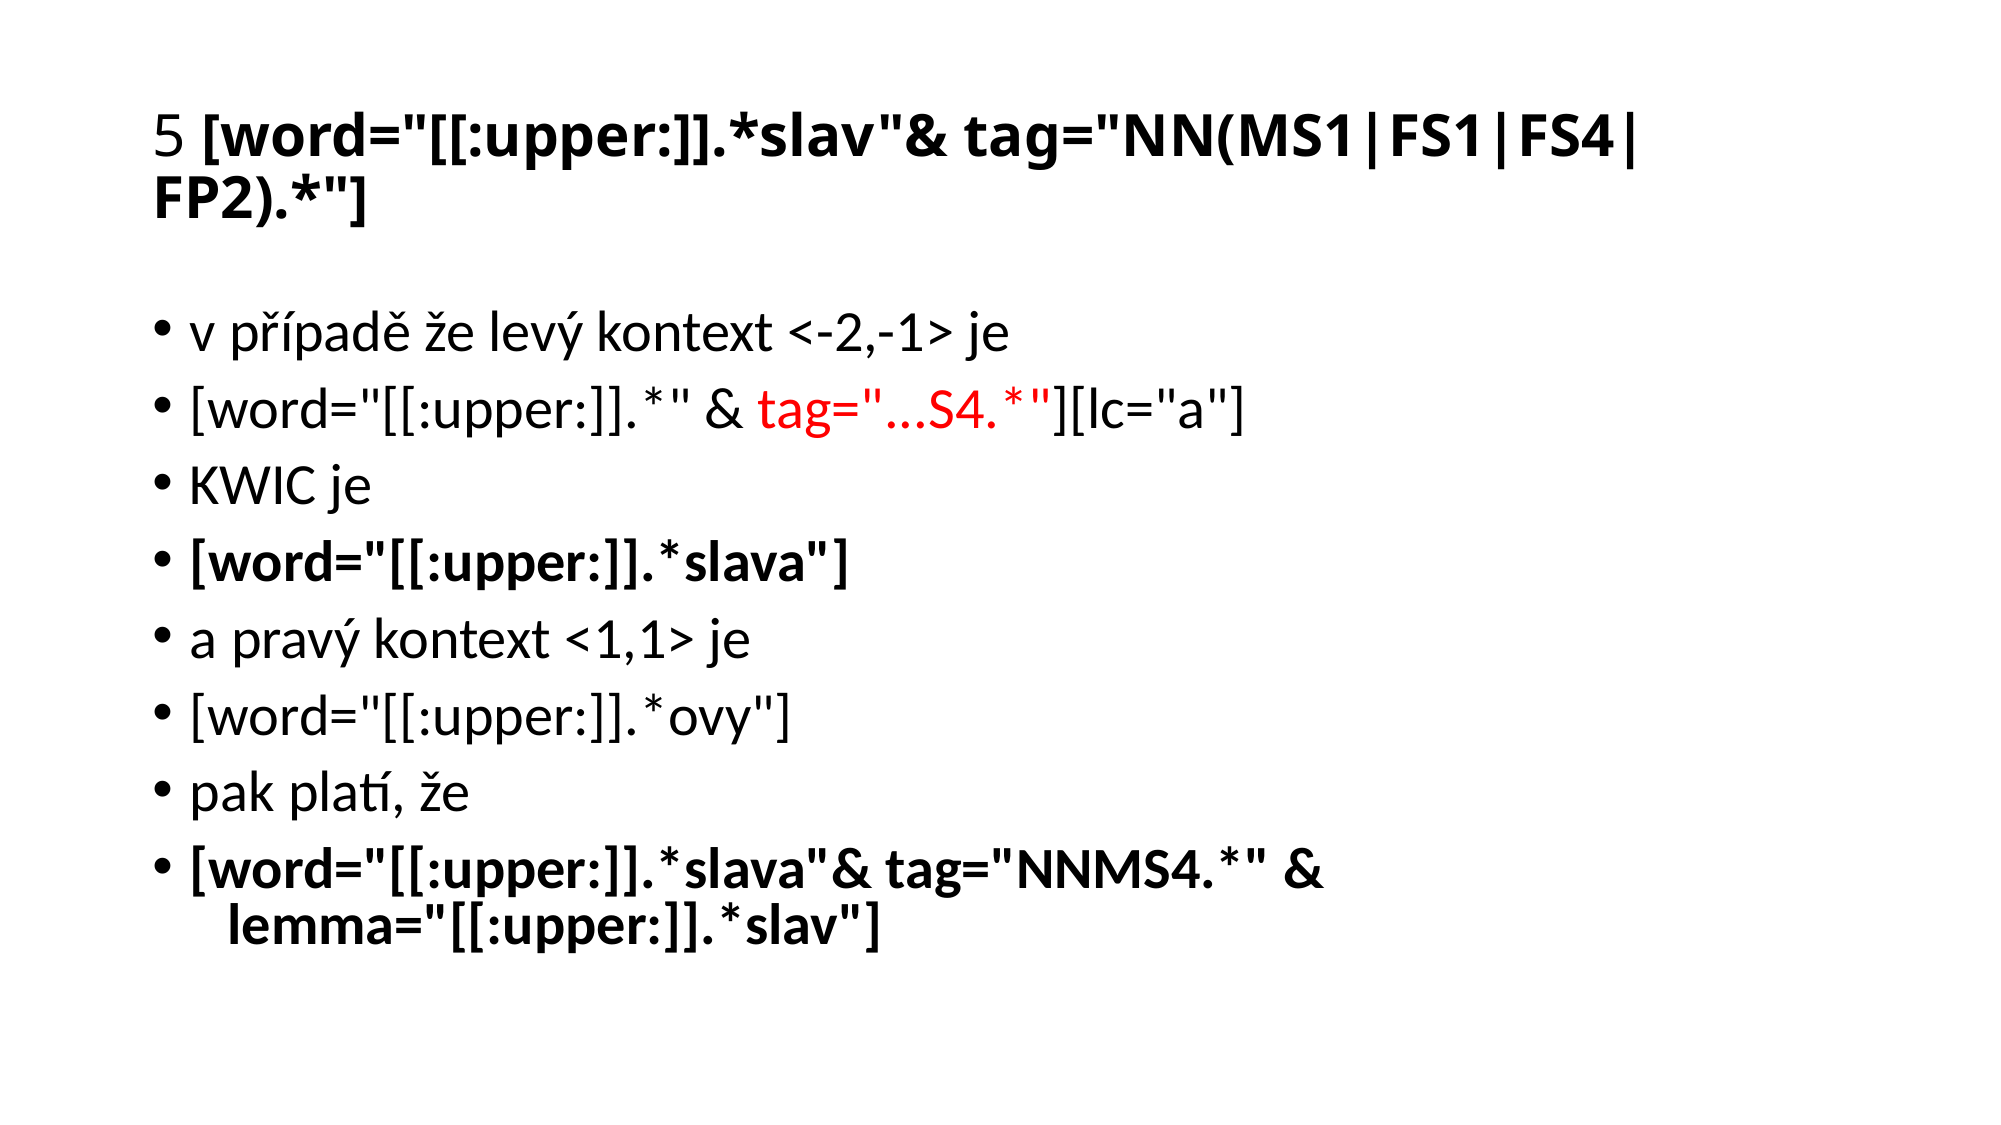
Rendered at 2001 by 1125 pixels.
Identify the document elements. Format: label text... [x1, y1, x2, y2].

title 5 [word="[[:upper:]].*slav"& tag="NN(MS1|FS1|FS4|FP2).*"] [137, 59, 1863, 278]
list v případě že levý kontext <-2,-1> je [word="[[:upper:]].*" & tag="...S4.*"][lc="a"] KWIC je [word="[[:upper:]].*slava"] a pravý kontext <1,1> je [word="[[:upper:]].*ovy"] pak platí, že [word="[[:upper:]].*slava"& tag="NNMS4.*" & lemma="[[:upper:]].*slav"] [137, 299, 1863, 1014]
